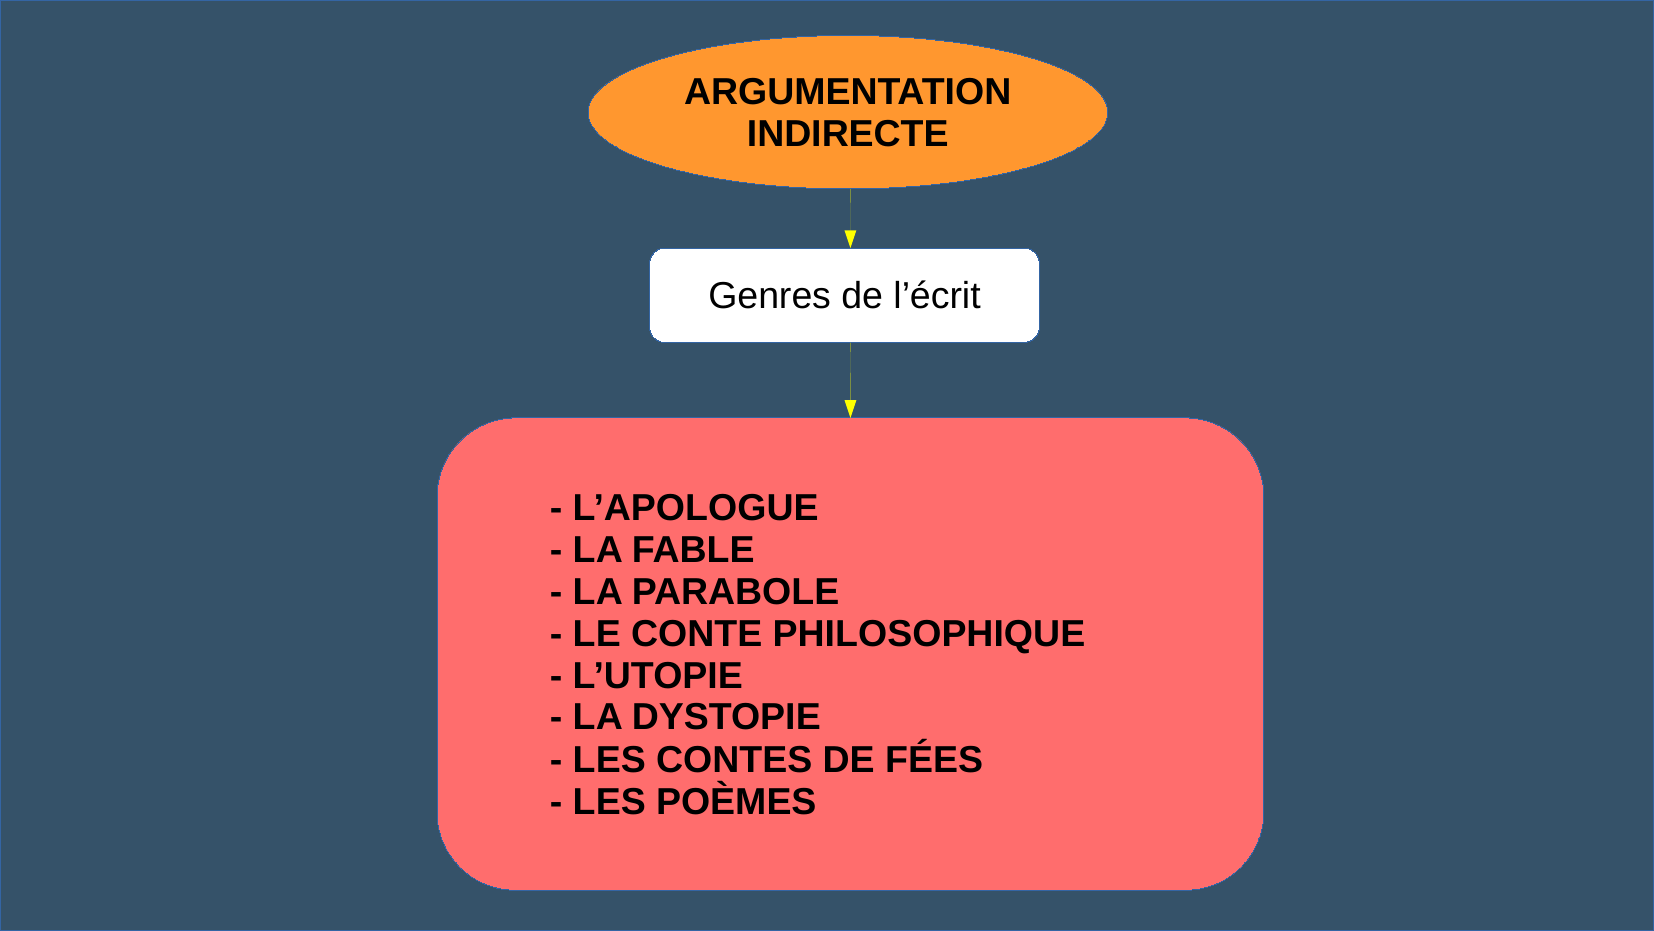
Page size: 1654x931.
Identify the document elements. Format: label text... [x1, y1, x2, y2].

text_box ARGUMENTATION INDIRECTE [588, 35, 1108, 189]
text_box - L’APOLOGUE - LA FABLE - LA PARABOLE - LE CONTE PHILOSOPHIQUE - L’UTOPIE - LA DYSTOPIE - LES CONTES DE FÉES - LES POÈMES [437, 417, 1264, 891]
text_box [0, 0, 1654, 931]
text_box Genres de l’écrit [649, 248, 1040, 343]
